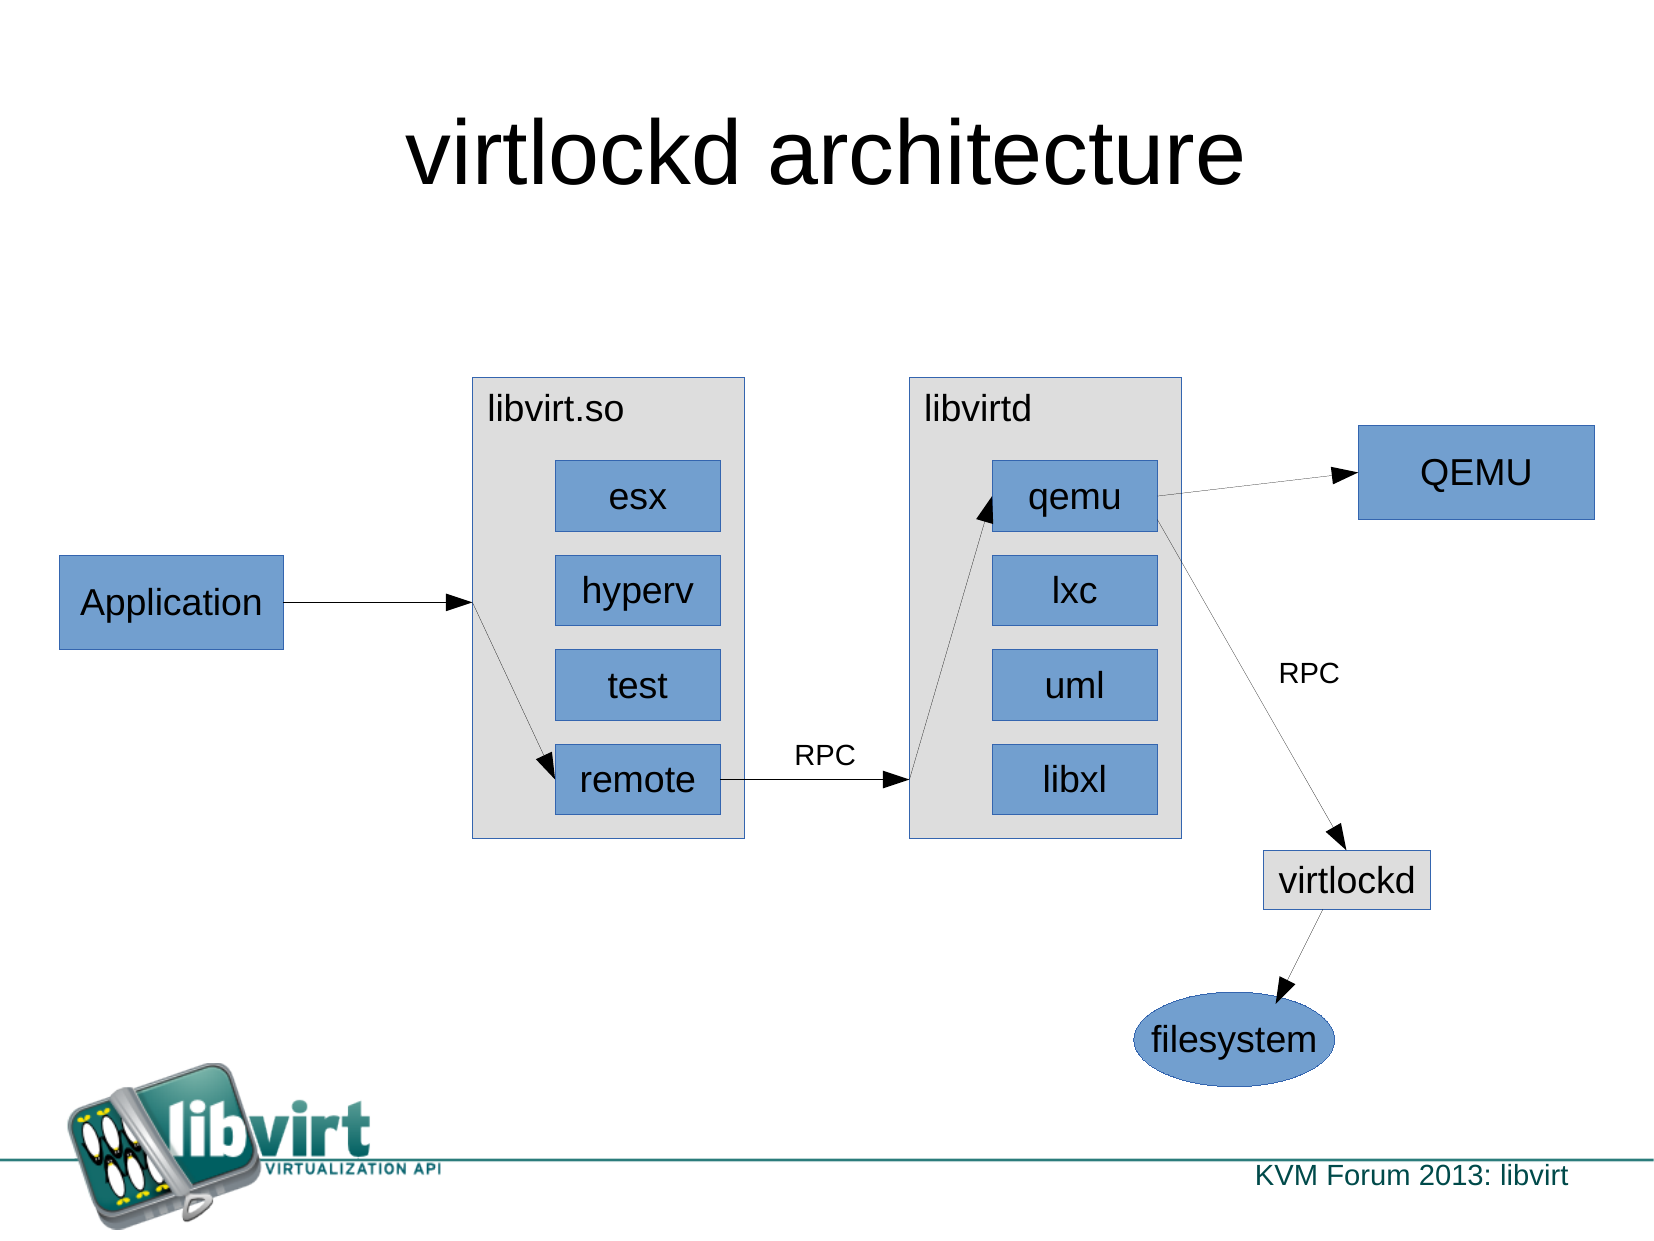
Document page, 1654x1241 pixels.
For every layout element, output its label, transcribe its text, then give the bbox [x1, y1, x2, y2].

text_box libvirt.so [472, 380, 640, 438]
text_box [909, 377, 1182, 777]
text_box lxc [992, 555, 1158, 626]
text_box filesystem [1133, 992, 1335, 1087]
text_box qemu [992, 460, 1158, 532]
text_box libvirtd [909, 380, 1048, 438]
text_box esx [555, 460, 721, 532]
text_box hyperv [555, 555, 721, 626]
text_box libxl [992, 744, 1158, 815]
picture [0, 1063, 1654, 1230]
text_box virtlockd [1263, 852, 1431, 910]
text_box remote [555, 744, 721, 815]
text_box Application [59, 555, 284, 650]
text_box test [555, 649, 721, 721]
text_box RPC [779, 731, 872, 780]
text_box RPC [1263, 649, 1356, 698]
text_box [909, 522, 1182, 839]
text_box [472, 604, 745, 839]
text_box QEMU [1358, 425, 1595, 520]
text_box [472, 377, 745, 779]
title virtlockd architecture [82, 49, 1571, 257]
text_box [1158, 494, 1182, 560]
text_box uml [992, 649, 1158, 721]
